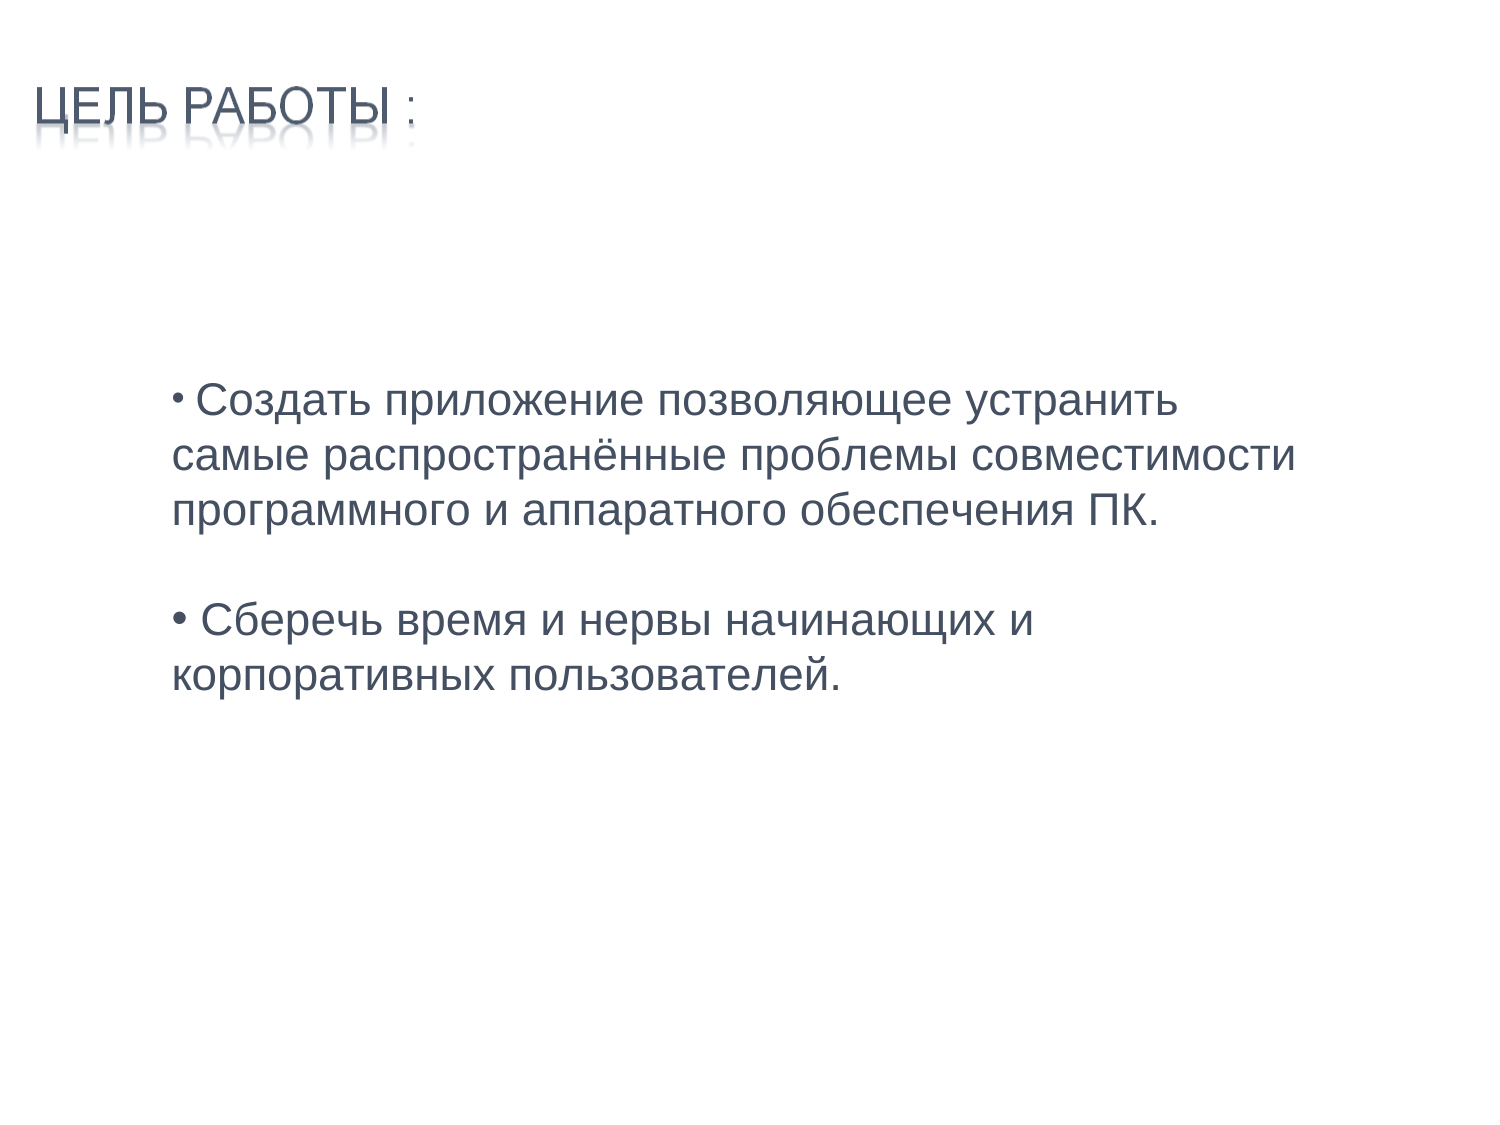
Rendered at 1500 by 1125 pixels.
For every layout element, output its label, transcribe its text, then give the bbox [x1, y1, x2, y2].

text_box Создать приложение позволяющее устранить самые распространённые проблемы совместимости программного и аппаратного обеспечения ПК. Сберечь время и нервы начинающих и корпоративных пользователей. [156, 362, 1344, 763]
picture [0, 59, 452, 184]
